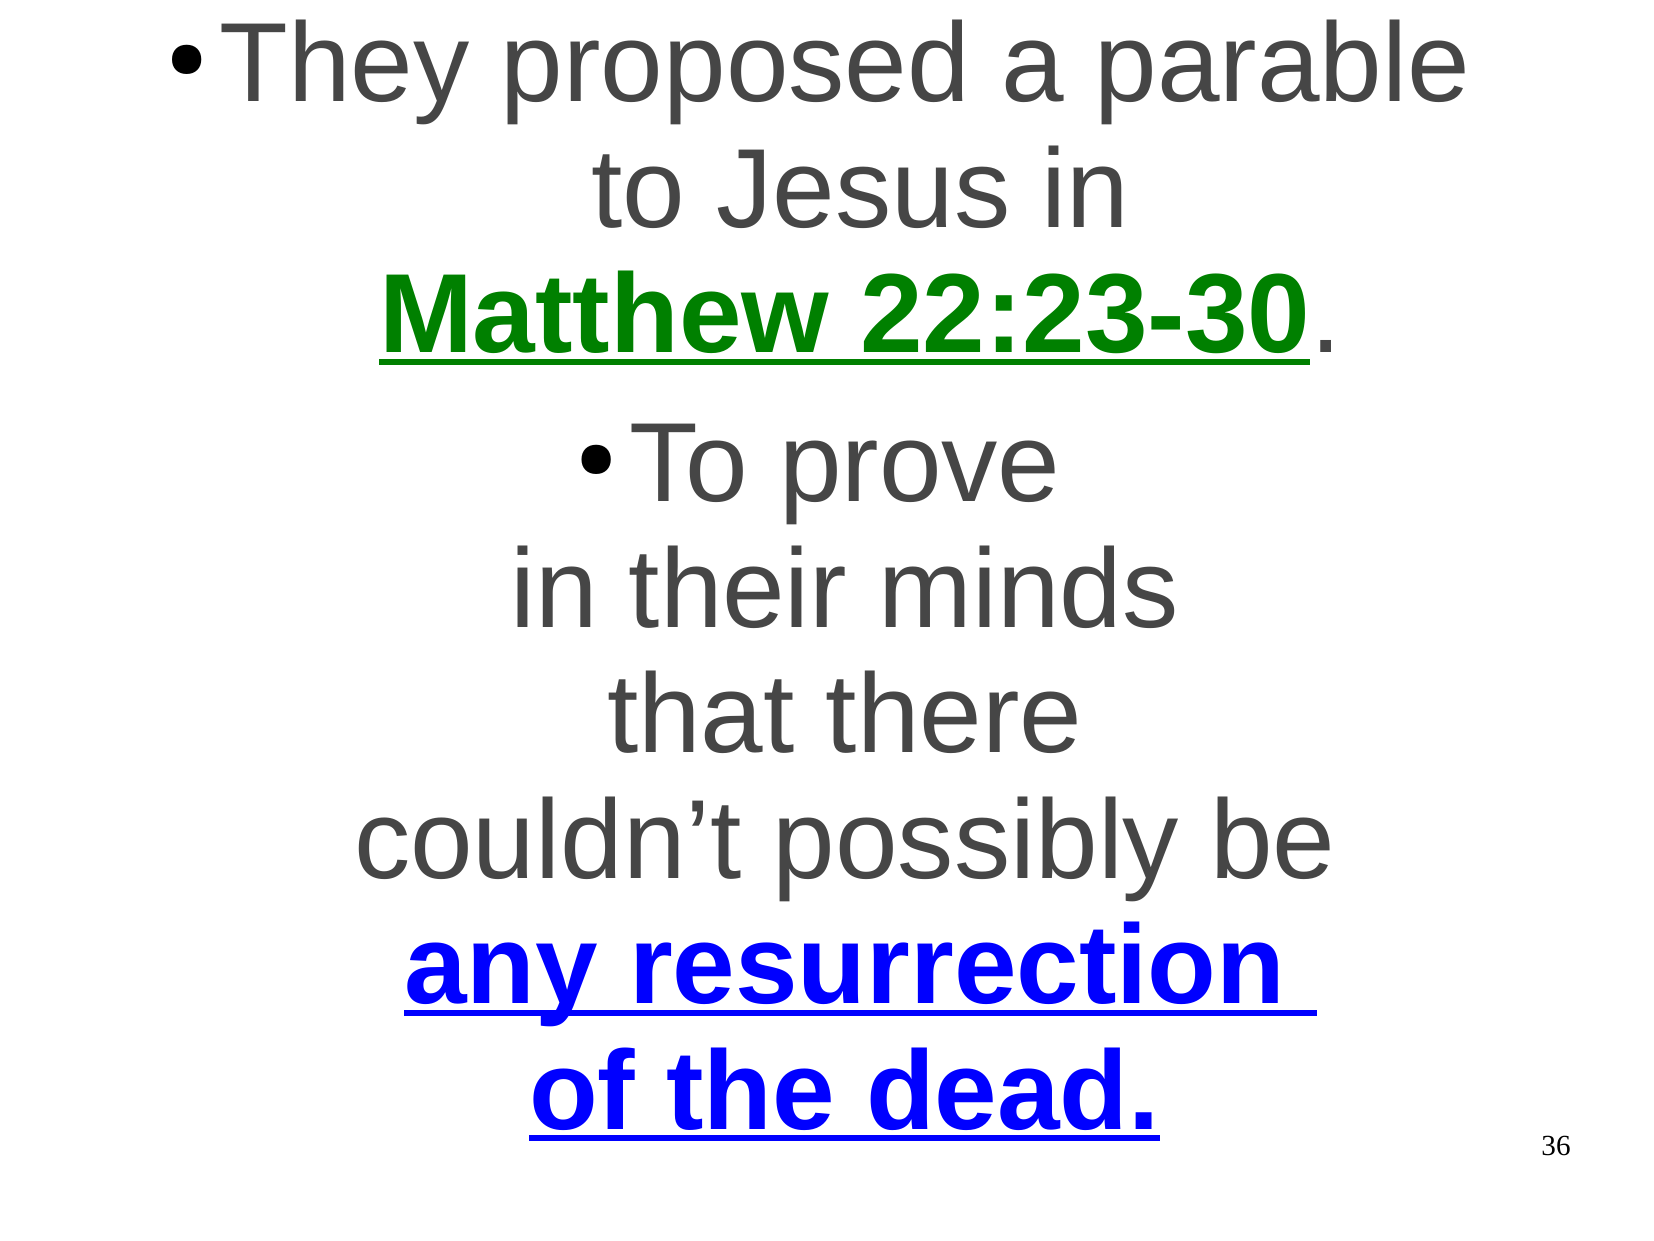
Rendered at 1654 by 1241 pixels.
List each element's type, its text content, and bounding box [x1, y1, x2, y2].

list They proposed a parable to Jesus in Matthew 22:23-30. To prove in their minds that there couldn’t possibly be any resurrection of the dead. [0, 0, 1651, 1238]
